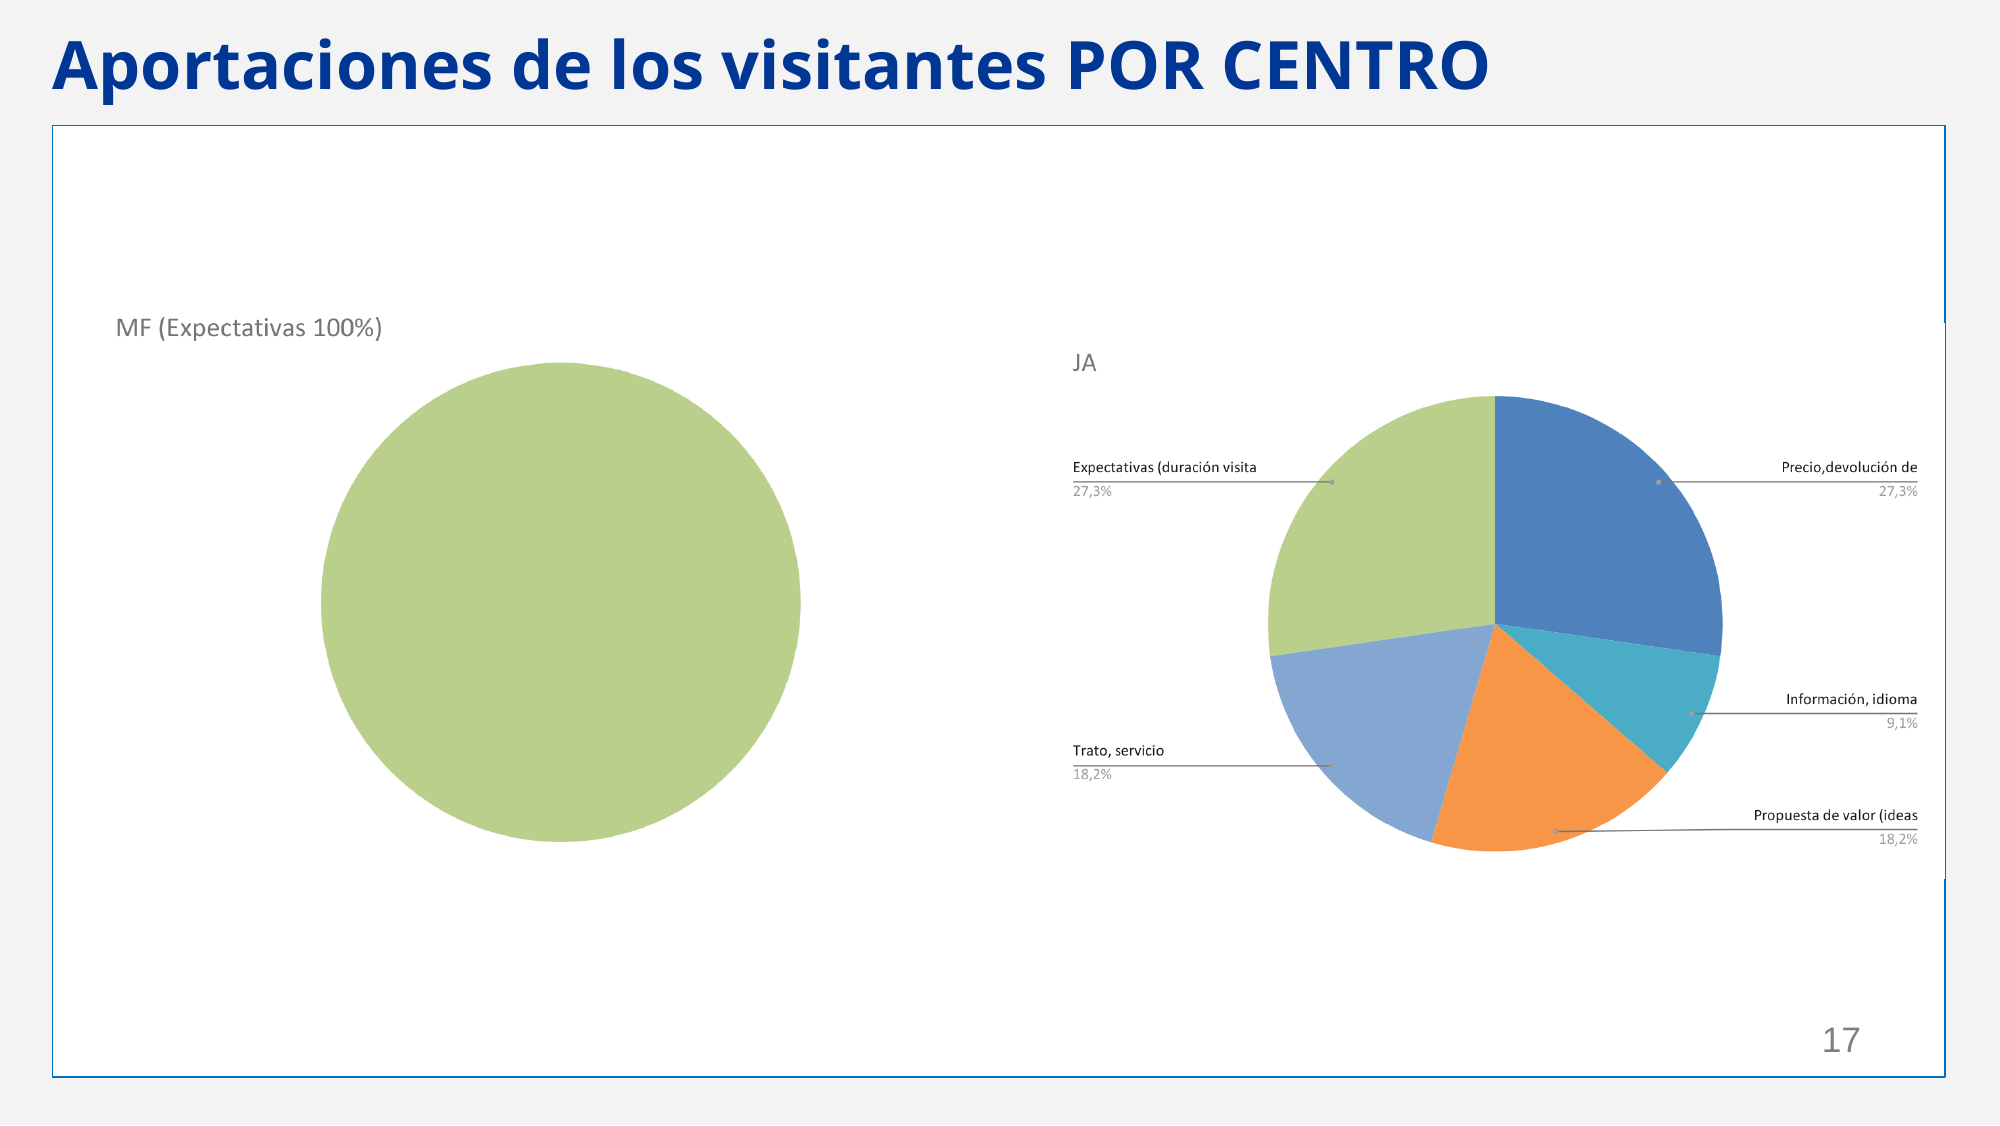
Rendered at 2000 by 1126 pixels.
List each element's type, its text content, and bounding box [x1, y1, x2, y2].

text_box [52, 125, 1945, 1078]
picture [1045, 323, 1945, 879]
slide_number <number> [1412, 1008, 1880, 1069]
picture [86, 286, 1035, 871]
text_box Aportaciones de los visitantes POR CENTRO [52, 0, 1945, 125]
